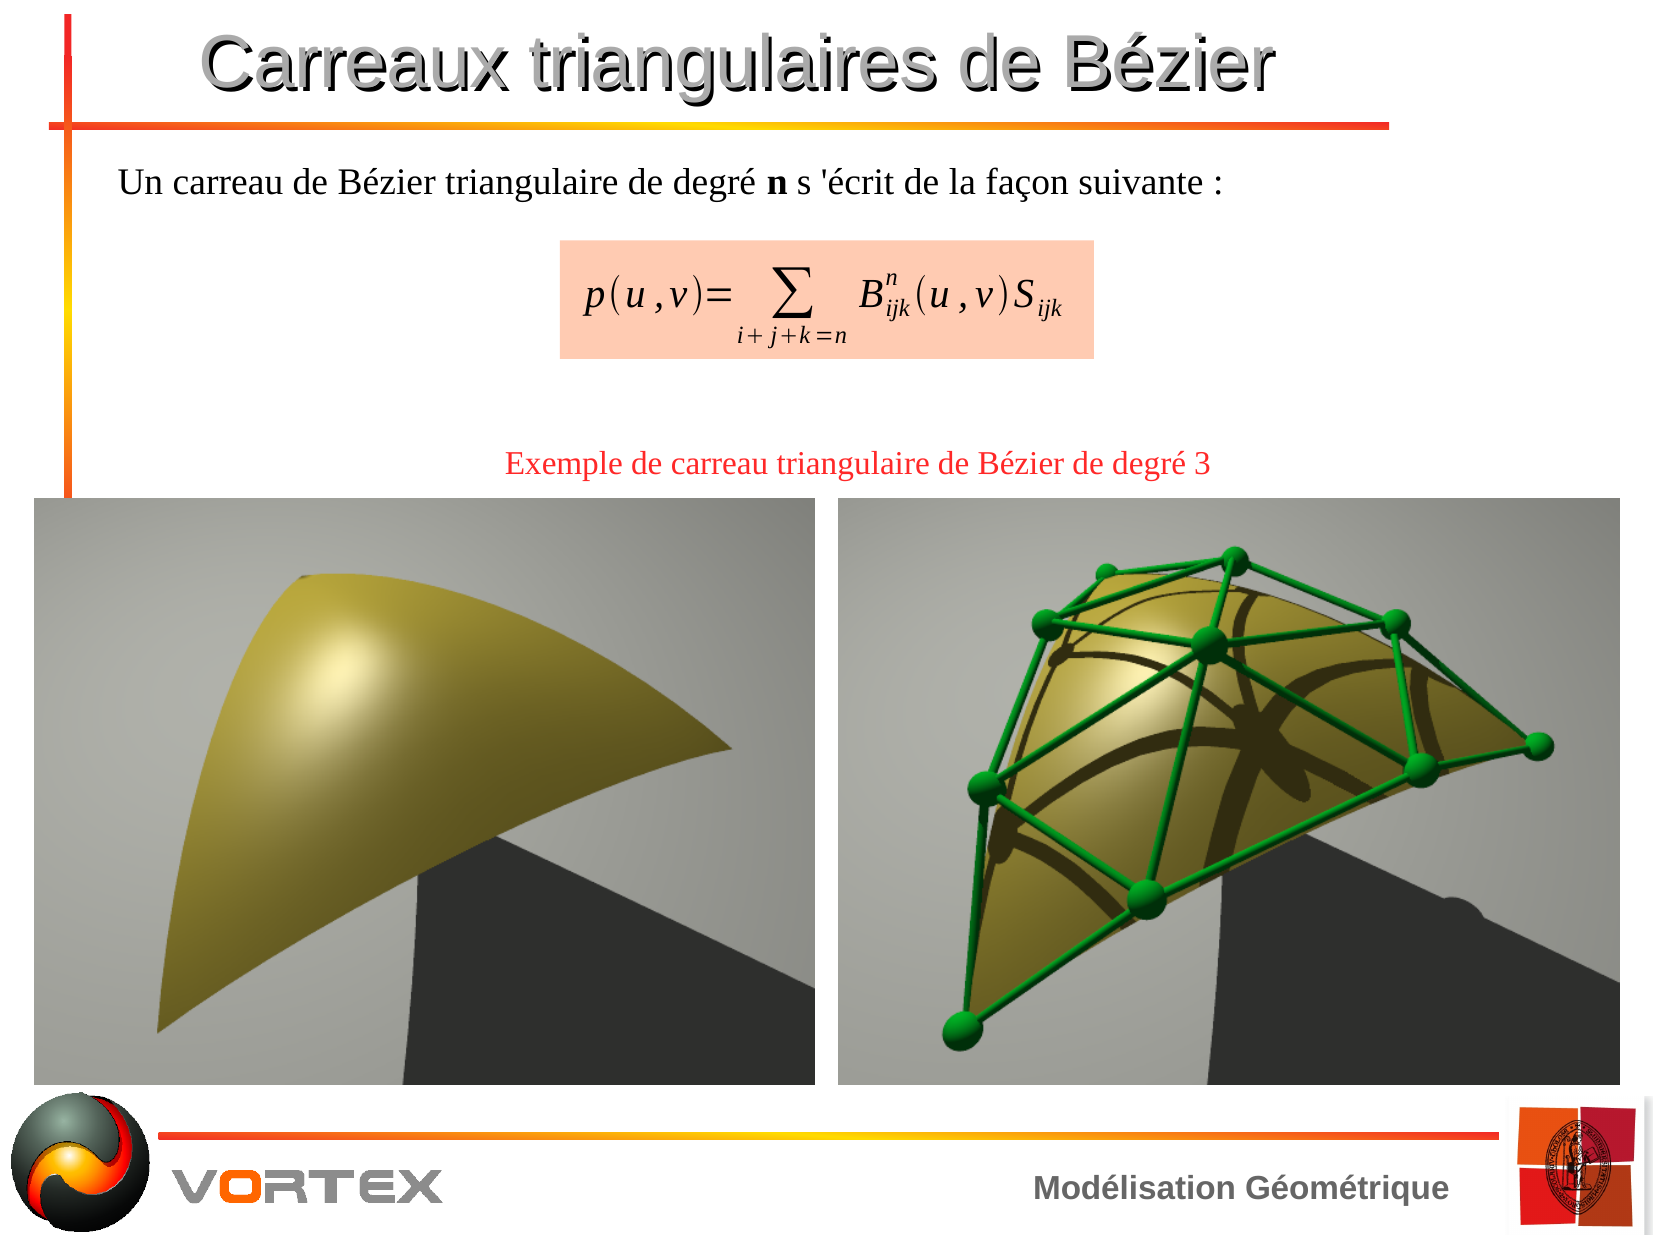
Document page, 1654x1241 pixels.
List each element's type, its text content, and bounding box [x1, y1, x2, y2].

picture [34, 498, 815, 1085]
chart [571, 236, 1069, 349]
title Carreaux triangulaires de Bézier [82, 4, 1392, 120]
picture [838, 498, 1620, 1085]
picture [1505, 1096, 1653, 1235]
picture [11, 1092, 443, 1232]
list Un carreau de Bézier triangulaire de degré n s 'écrit de la façon suivante : Exemple de carreau triangulaire de Bézier de degré 3 [90, 160, 1635, 1103]
